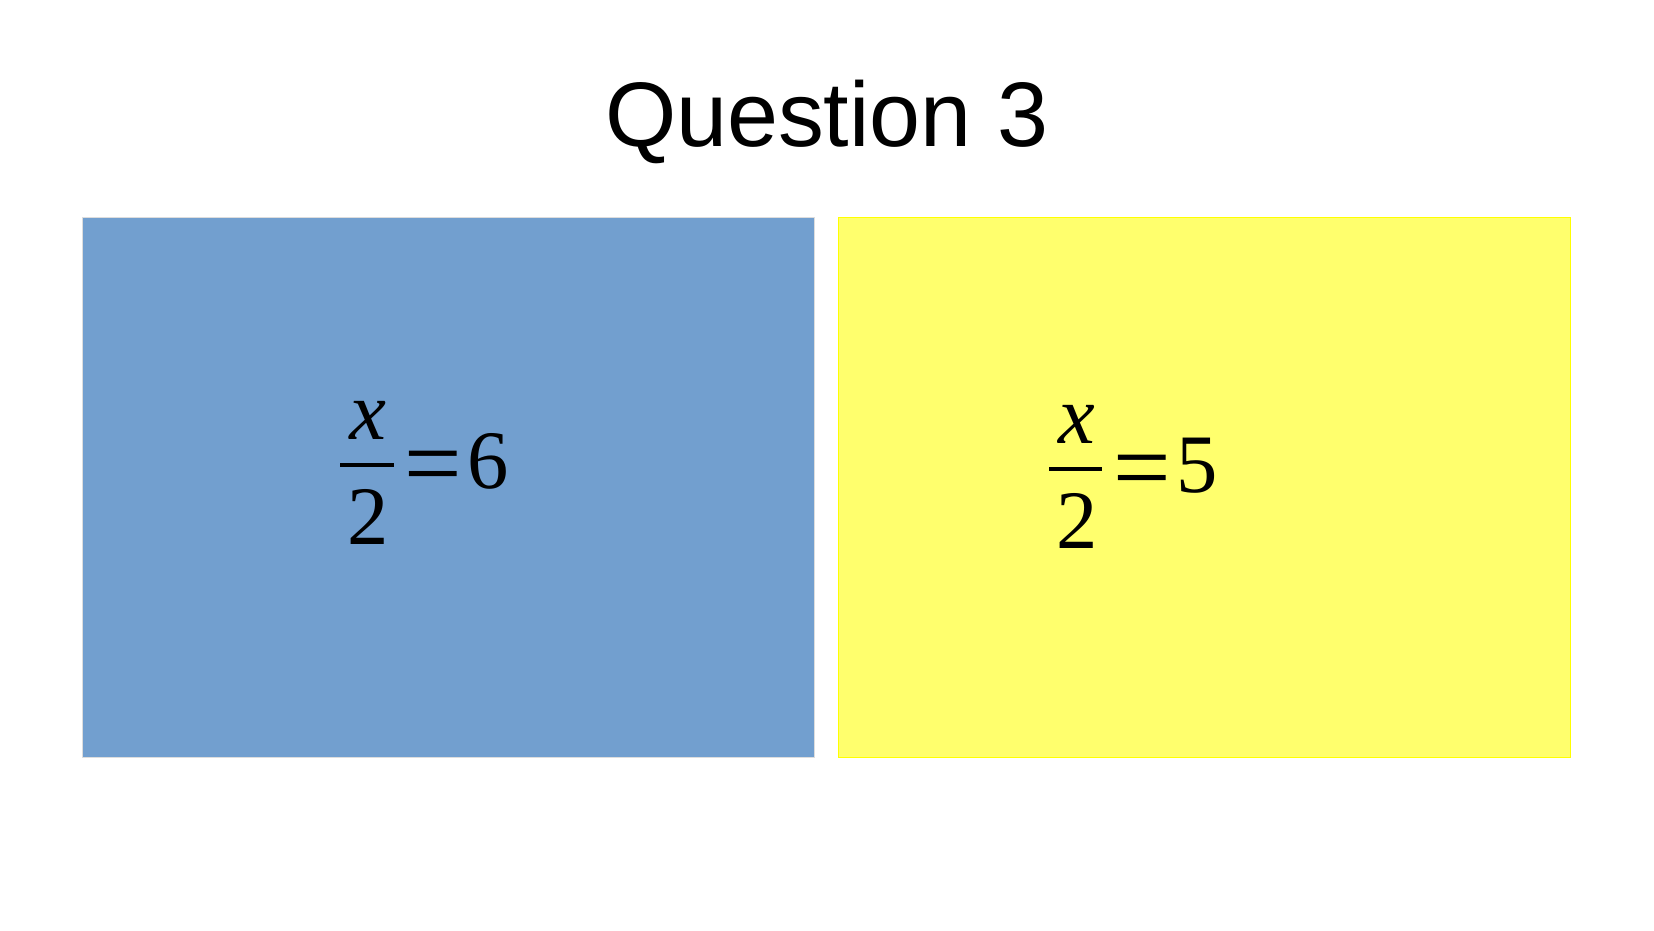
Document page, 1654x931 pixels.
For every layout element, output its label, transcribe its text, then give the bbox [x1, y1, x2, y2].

title Question 3 [82, 37, 1571, 193]
chart [1039, 370, 1225, 567]
chart [330, 366, 518, 563]
text_box [82, 217, 815, 758]
text_box [838, 217, 1571, 758]
